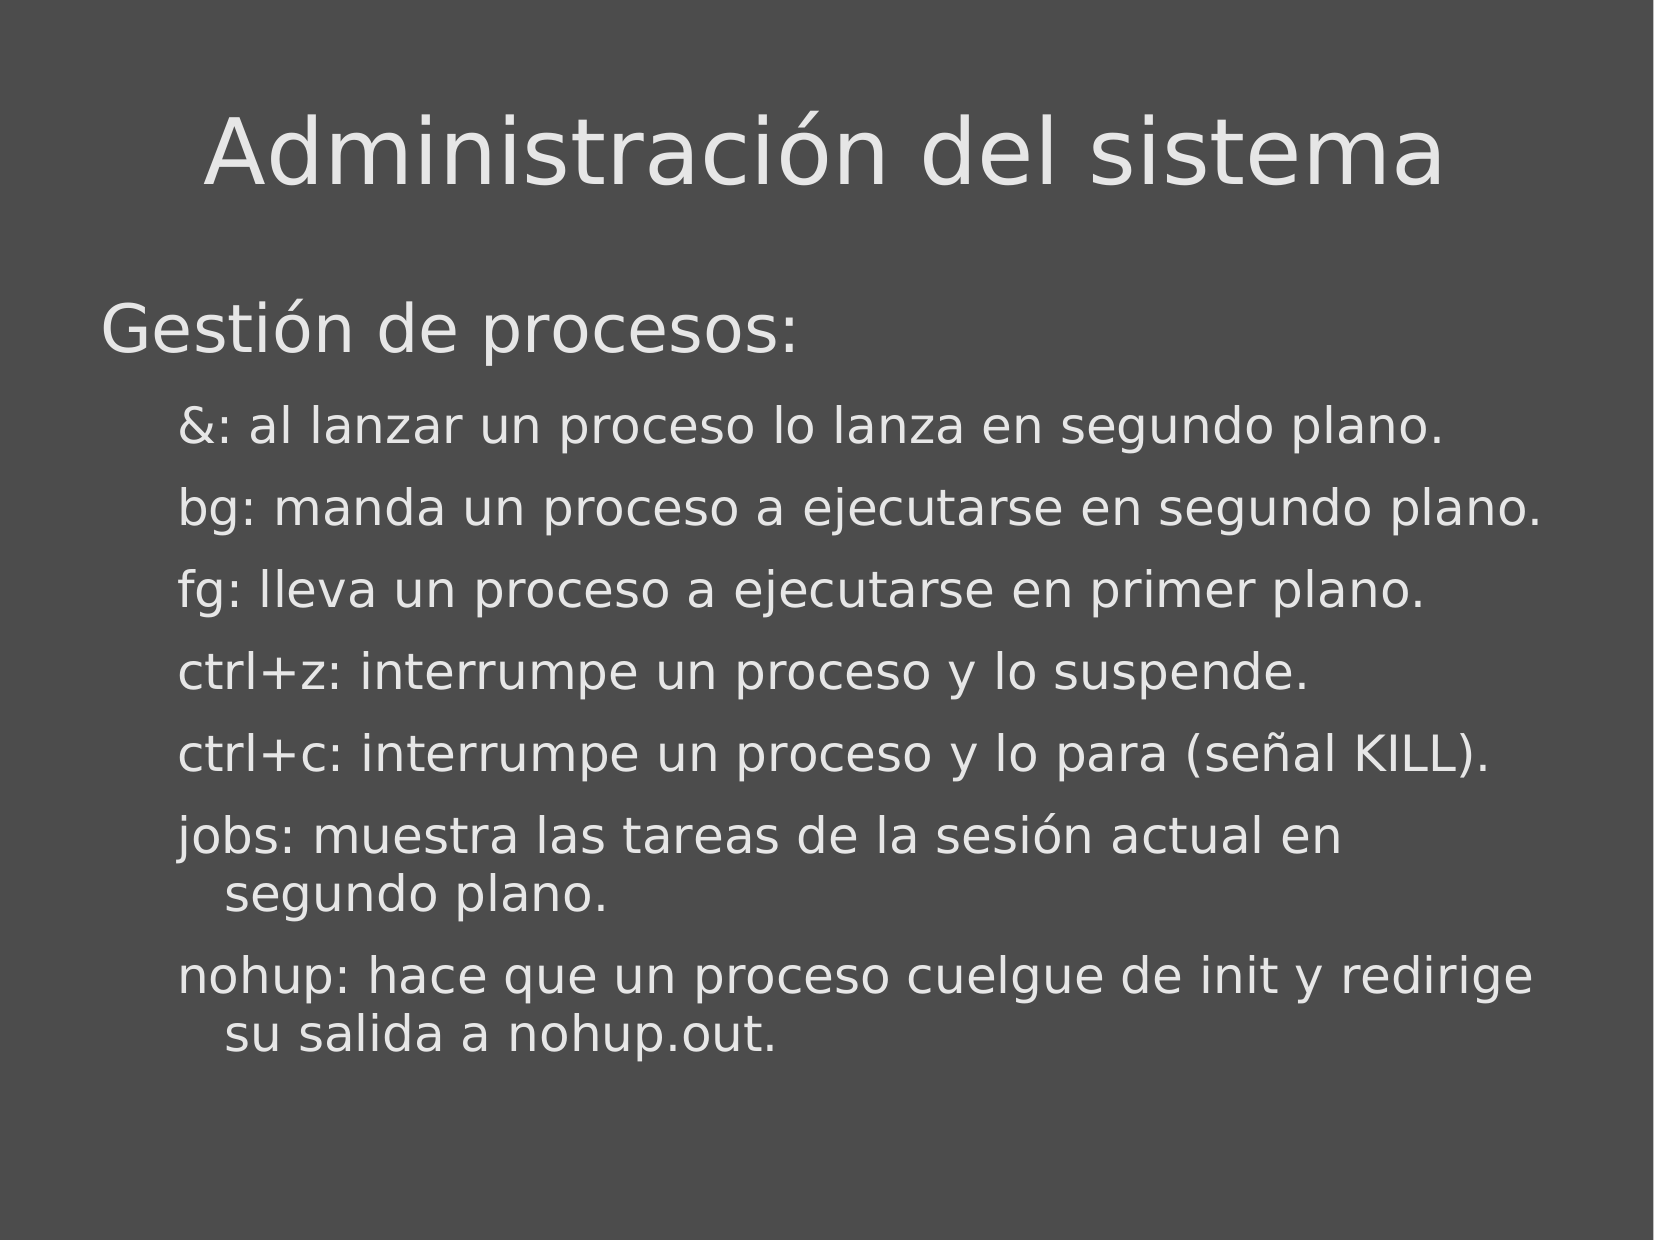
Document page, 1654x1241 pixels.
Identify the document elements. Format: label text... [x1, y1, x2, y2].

list Gestión de procesos: &: al lanzar un proceso lo lanza en segundo plano. bg: manda un proceso a ejecutarse en segundo plano. fg: lleva un proceso a ejecutarse en primer plano. ctrl+z: interrumpe un proceso y lo suspende. ctrl+c: interrumpe un proceso y lo para (señal KILL). jobs: muestra las tareas de la sesión actual en segundo plano. nohup: hace que un proceso cuelgue de init y redirige su salida a nohup.out. [82, 290, 1571, 1094]
title Administración del sistema [82, 56, 1571, 250]
